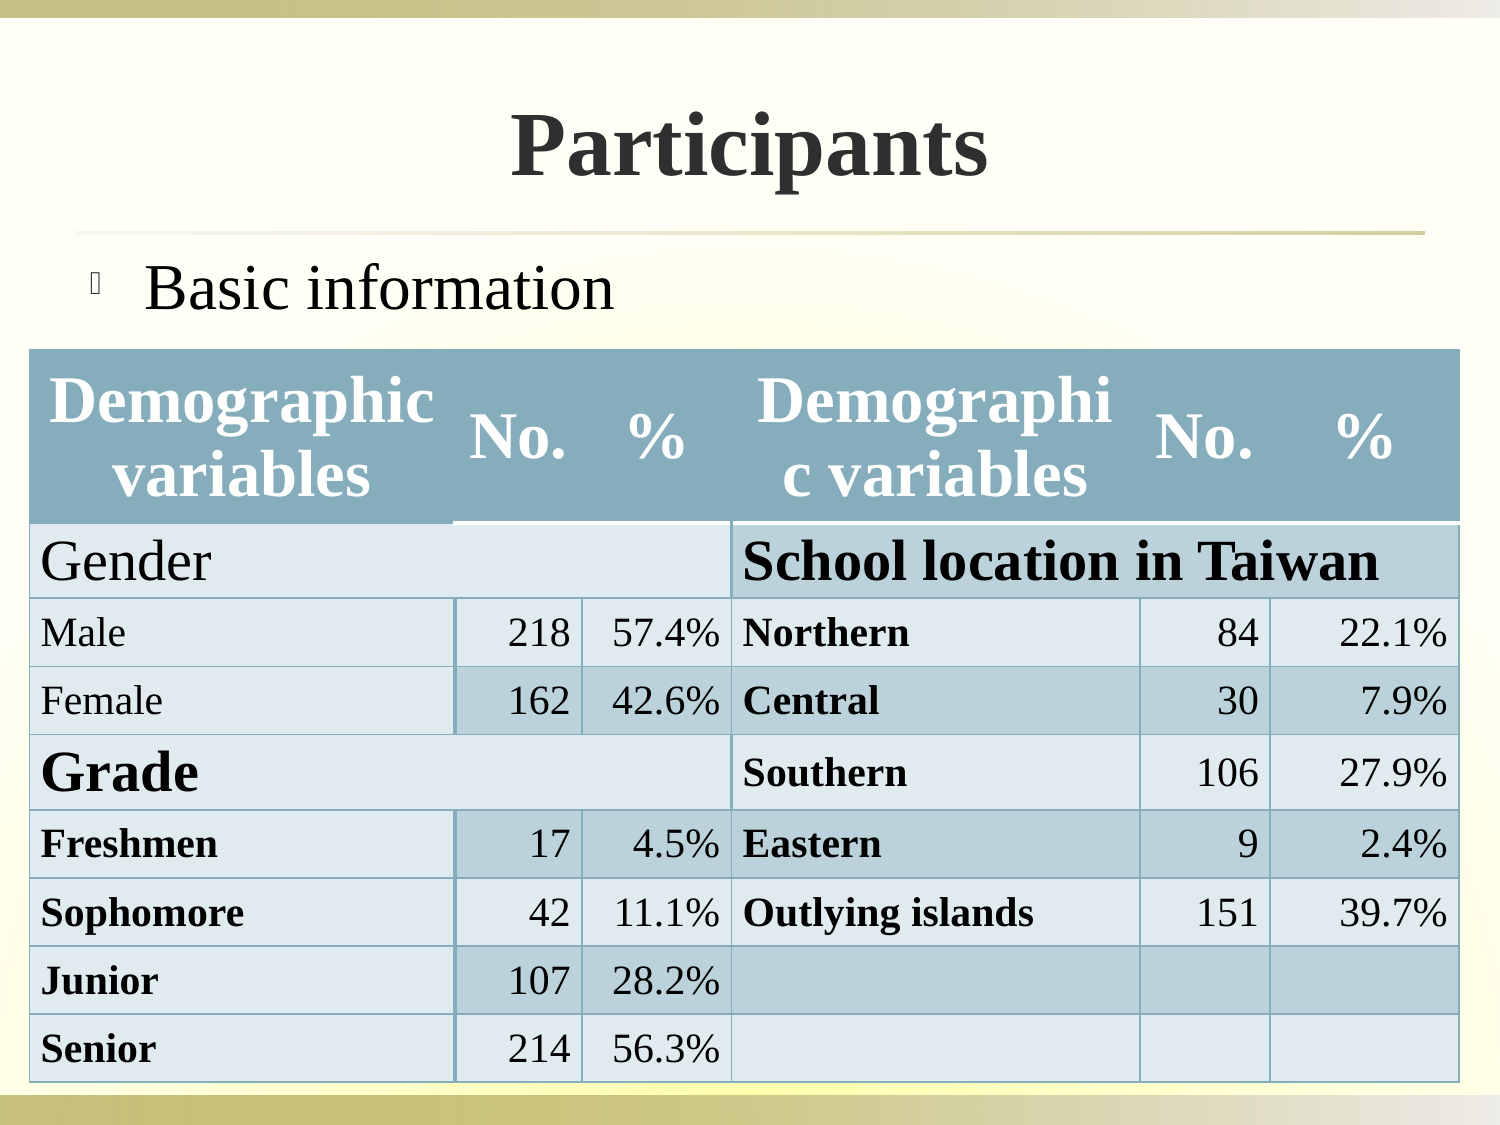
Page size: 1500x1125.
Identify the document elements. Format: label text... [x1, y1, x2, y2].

table_cell Male [30, 599, 453, 666]
table_cell 218 [457, 599, 581, 666]
table_cell 9 [1141, 811, 1269, 877]
table_cell 56.3% [583, 1015, 731, 1081]
table_cell Eastern [732, 811, 1139, 877]
table_header No. [457, 351, 581, 521]
table_cell 39.7% [1271, 879, 1458, 945]
table_cell 214 [457, 1015, 581, 1081]
table_cell 11.1% [583, 879, 731, 945]
table_cell 107 [457, 947, 581, 1013]
table_cell 7.9% [1271, 667, 1458, 734]
table_cell Freshmen [30, 811, 453, 877]
table_cell Sophomore [30, 879, 453, 945]
table_header Demographic variables [732, 351, 1139, 521]
table_cell 162 [457, 667, 581, 734]
table_cell [732, 1015, 1139, 1081]
table_cell Northern [732, 599, 1139, 666]
table_cell Junior [30, 947, 453, 1013]
table_cell Senior [30, 1015, 453, 1081]
table_cell [732, 947, 1139, 1013]
table_cell 57.4% [583, 599, 731, 666]
table_header No. [1141, 351, 1269, 521]
table_cell Outlying islands [732, 879, 1139, 945]
table_cell 151 [1141, 879, 1269, 945]
table_cell Southern [733, 735, 1139, 809]
table_header % [583, 351, 731, 521]
title Participants [75, 45, 1425, 233]
table_cell [1141, 947, 1269, 1013]
table_cell 4.5% [583, 811, 731, 877]
table_cell 17 [457, 811, 581, 877]
table_cell 84 [1141, 599, 1269, 666]
table_cell 106 [1141, 735, 1269, 809]
table_cell School location in Taiwan [733, 525, 1458, 597]
table_cell 28.2% [583, 947, 731, 1013]
table_cell [1141, 1015, 1269, 1081]
table_cell Grade [30, 735, 730, 809]
table_cell Female [30, 667, 453, 734]
table_cell 42.6% [583, 667, 731, 734]
table_cell 42 [457, 879, 581, 945]
text_box Basic information [74, 243, 1425, 331]
table_cell 22.1% [1271, 599, 1458, 666]
table_cell 2.4% [1271, 811, 1458, 877]
table_cell 30 [1141, 667, 1269, 734]
table_cell Central [732, 667, 1139, 734]
table_cell 27.9% [1271, 735, 1458, 809]
table_header % [1271, 351, 1458, 521]
table_cell [1271, 1015, 1458, 1081]
table_cell Gender [30, 524, 730, 597]
table_header Demographic variables [30, 351, 453, 522]
table_cell [1271, 947, 1458, 1013]
